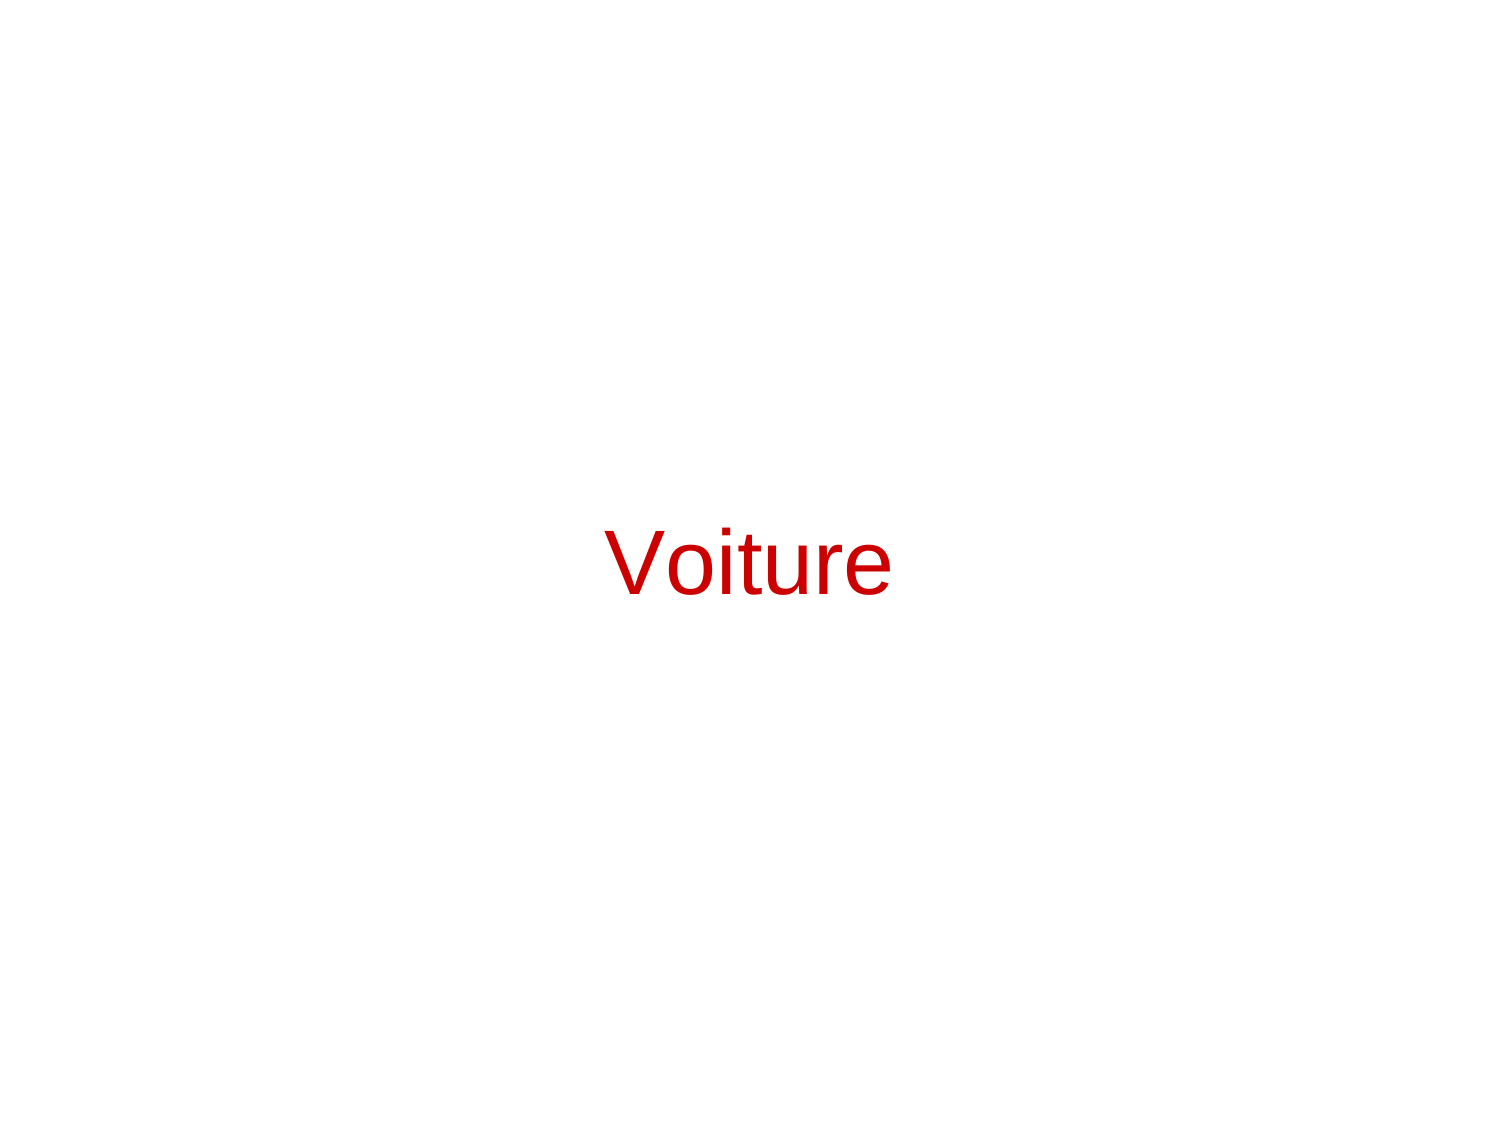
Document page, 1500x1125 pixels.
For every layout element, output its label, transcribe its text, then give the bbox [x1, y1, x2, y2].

title Voiture [112, 468, 1388, 657]
